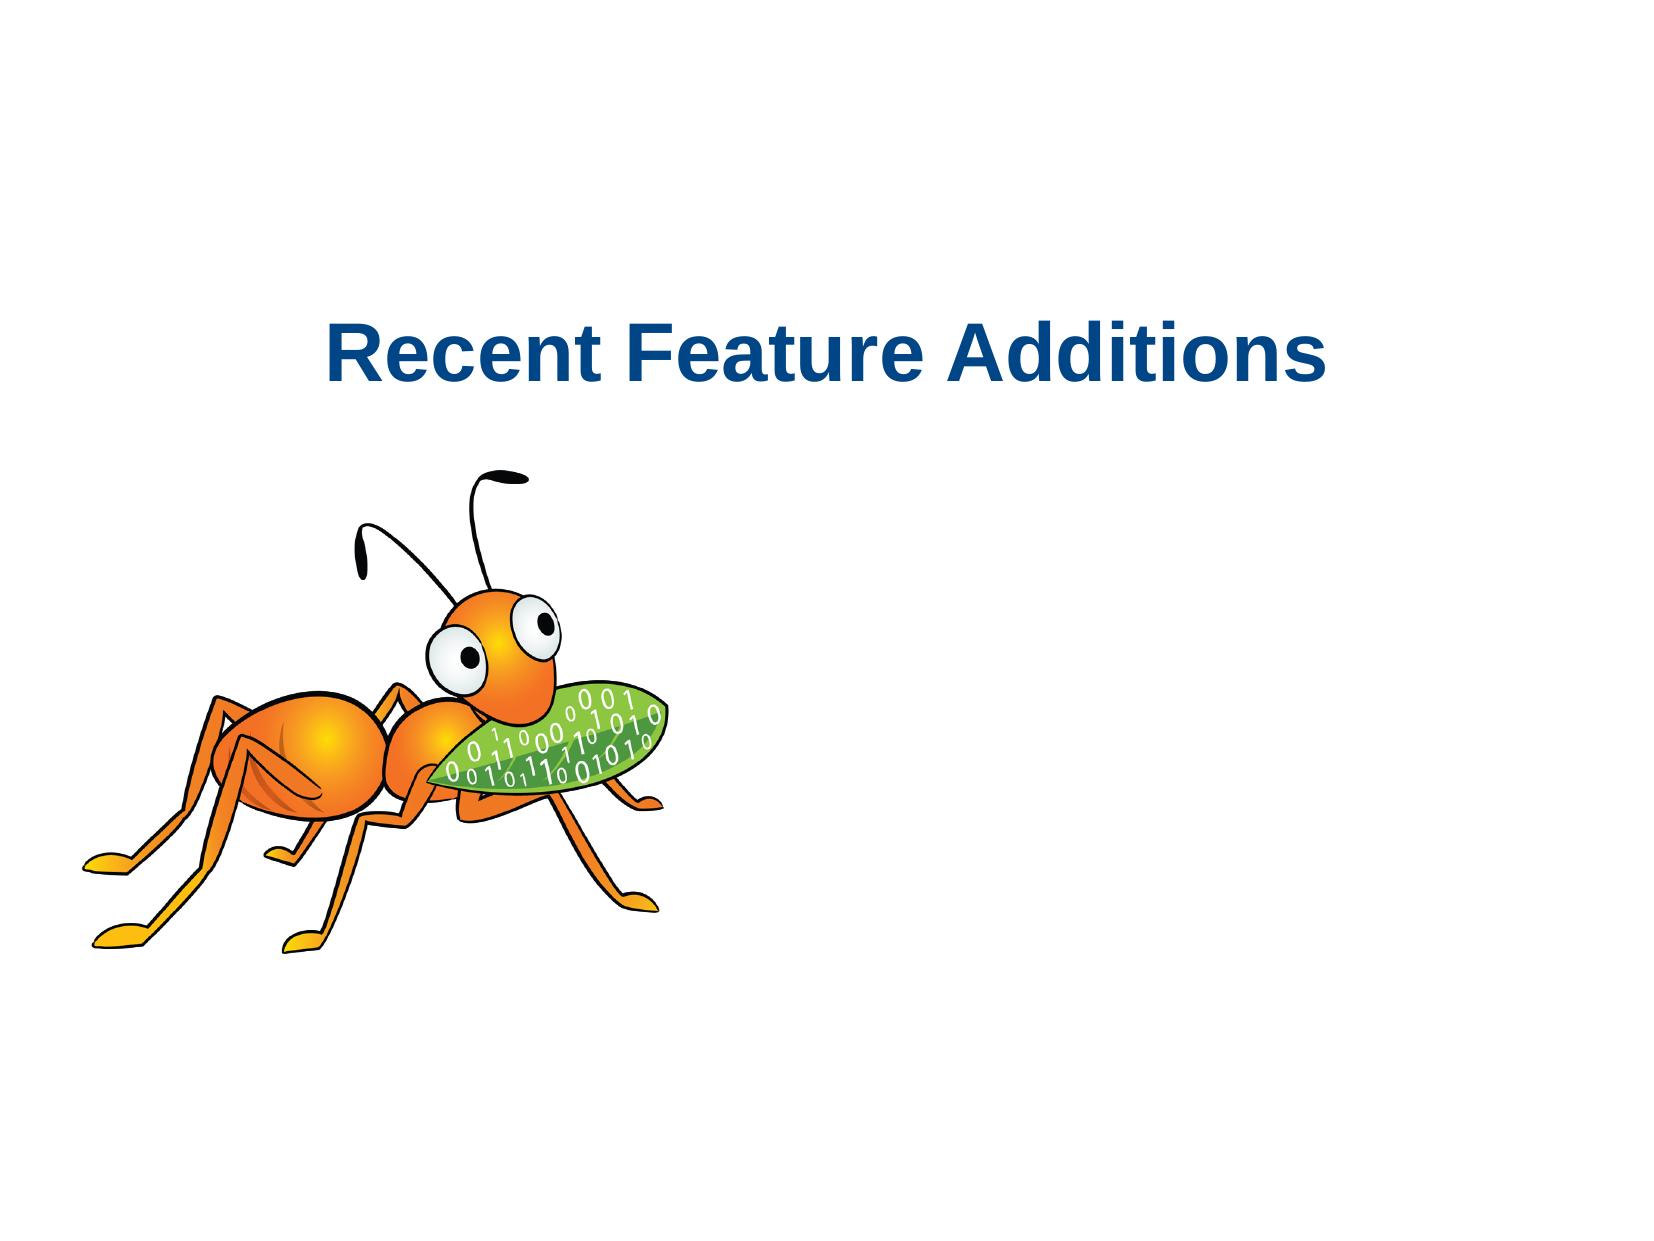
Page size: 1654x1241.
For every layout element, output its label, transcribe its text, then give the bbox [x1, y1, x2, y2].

subtitle Recent Feature Additions [82, 213, 1571, 493]
picture [74, 464, 676, 961]
